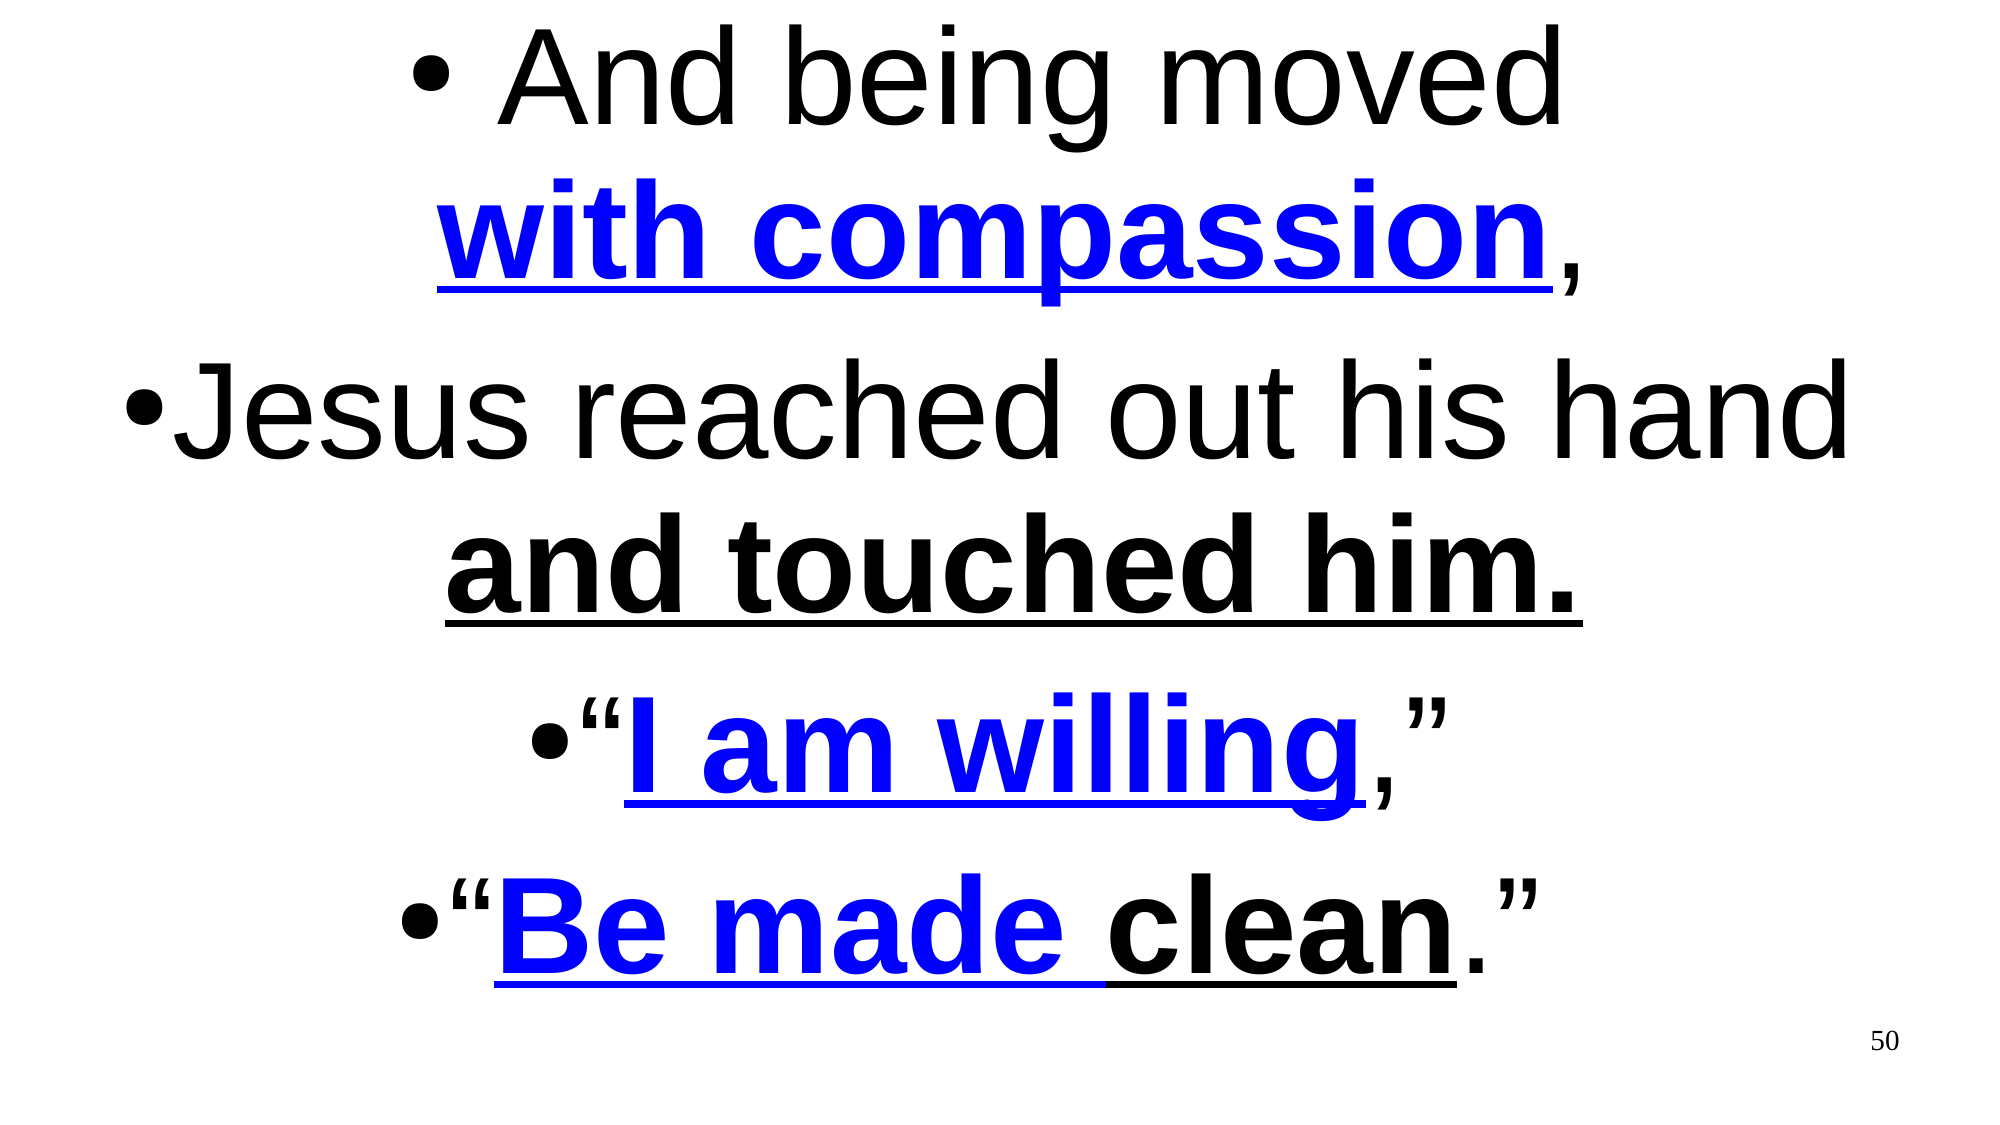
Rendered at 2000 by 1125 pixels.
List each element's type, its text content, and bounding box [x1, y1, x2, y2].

list And being moved with compassion, Jesus reached out his hand and touched him. “I am willing,” “Be made clean.” [0, 0, 1996, 1123]
